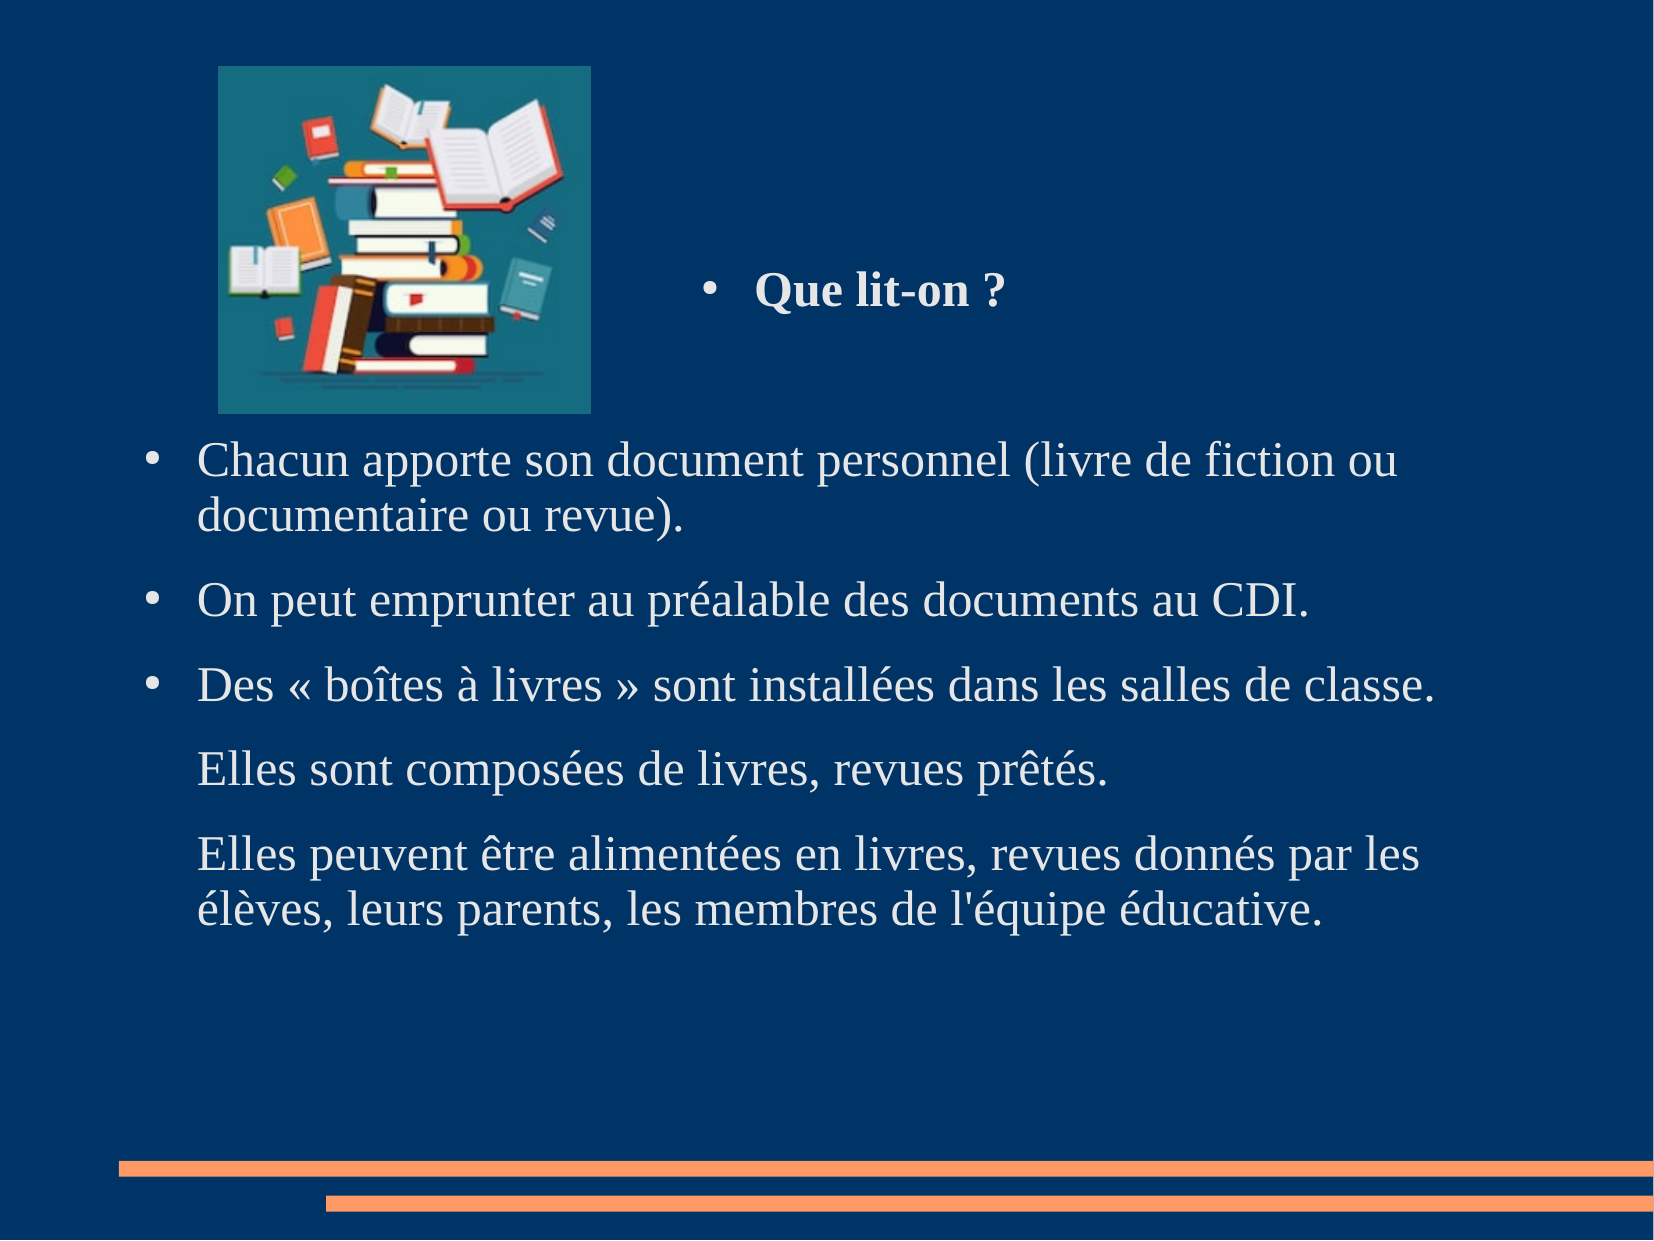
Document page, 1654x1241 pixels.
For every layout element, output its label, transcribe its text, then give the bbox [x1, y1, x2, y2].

list Que lit-on ? Chacun apporte son document personnel (livre de fiction ou documentaire ou revue). On peut emprunter au préalable des documents au CDI. Des « boîtes à livres » sont installées dans les salles de classe. Elles sont composées de livres, revues prêtés. Elles peuvent être alimentées en livres, revues donnés par les élèves, leurs parents, les membres de l'équipe éducative. [125, 177, 1565, 988]
picture [218, 66, 591, 414]
